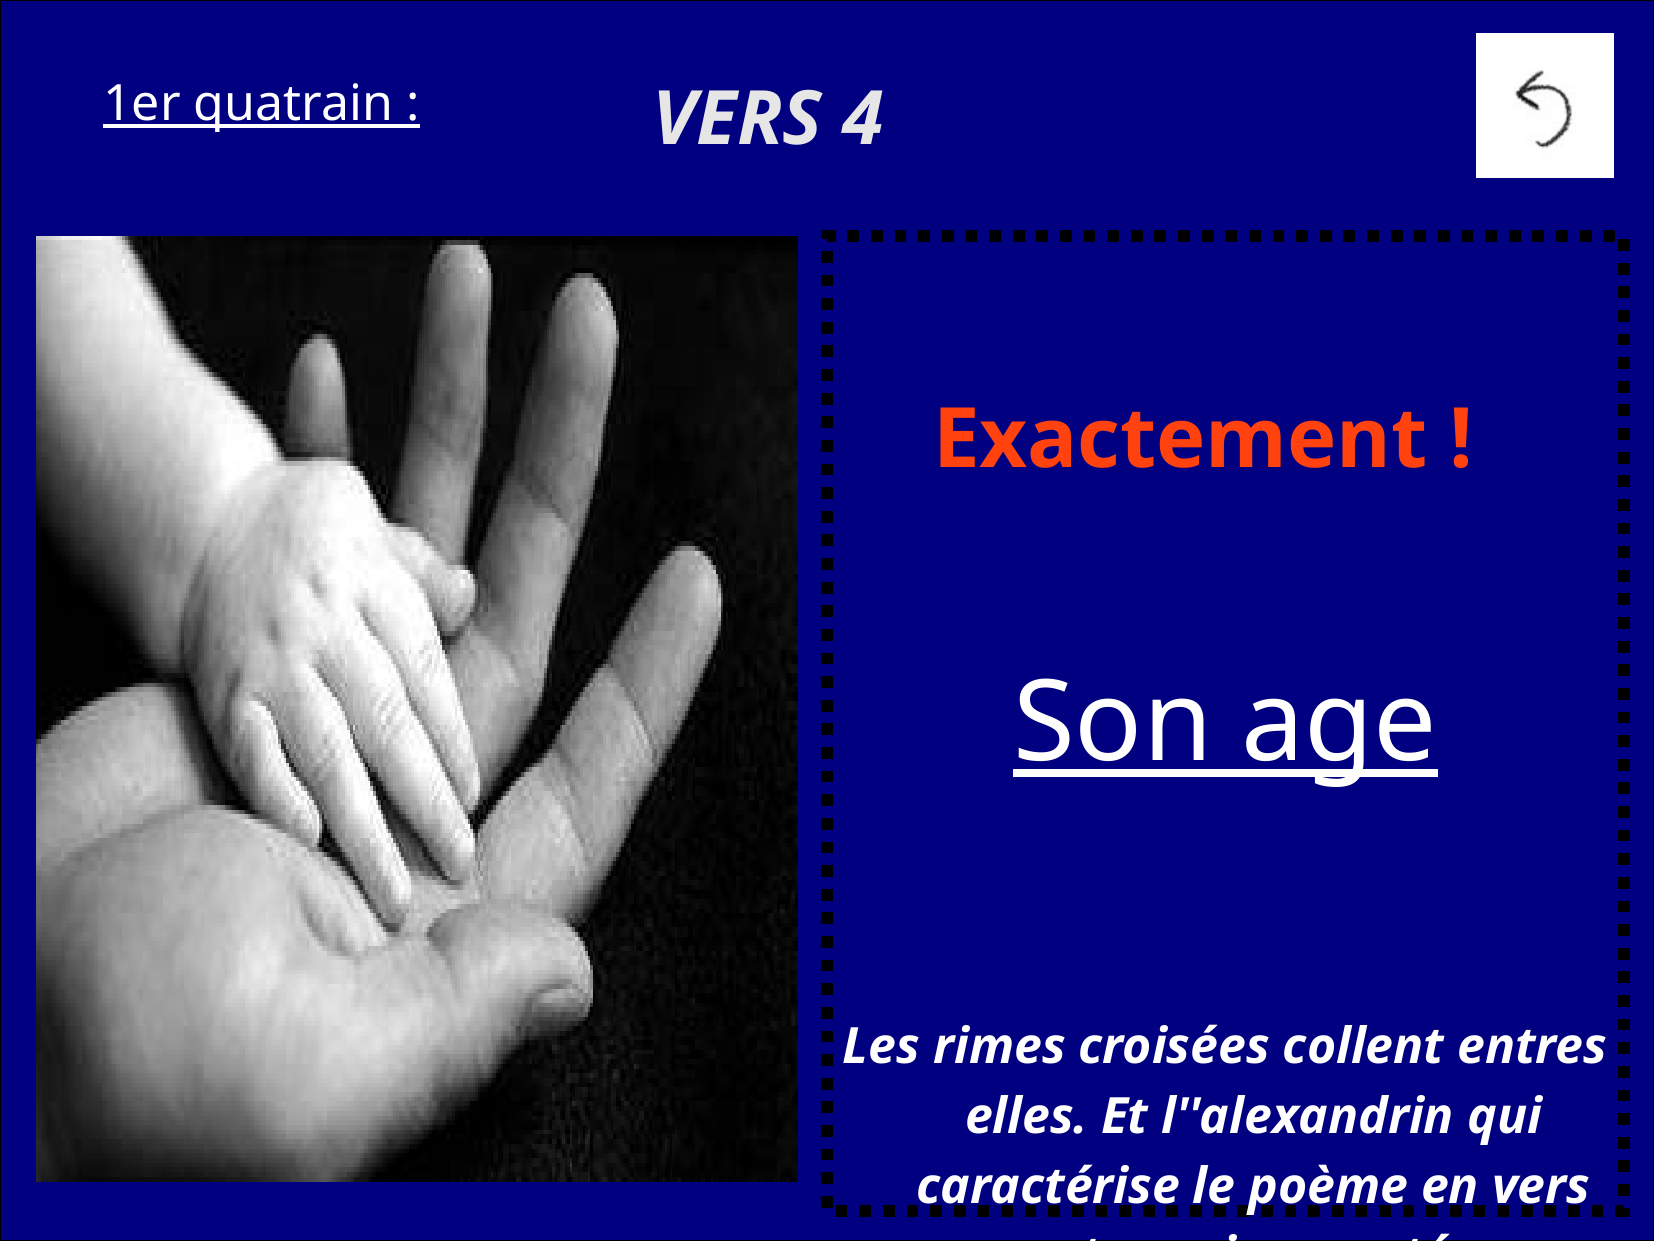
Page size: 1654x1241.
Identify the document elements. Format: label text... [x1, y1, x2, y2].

picture [36, 236, 798, 1182]
text_box VERS 4 [620, 59, 916, 171]
text_box [0, 0, 1654, 1241]
picture [1476, 33, 1614, 178]
text_box 1er quatrain : [88, 59, 583, 158]
list Exactement ! Son age Les rimes croisées collent entres elles. Et l''alexandrin qui caractérise le poème en vers est aussi respecté. [826, 236, 1625, 1211]
